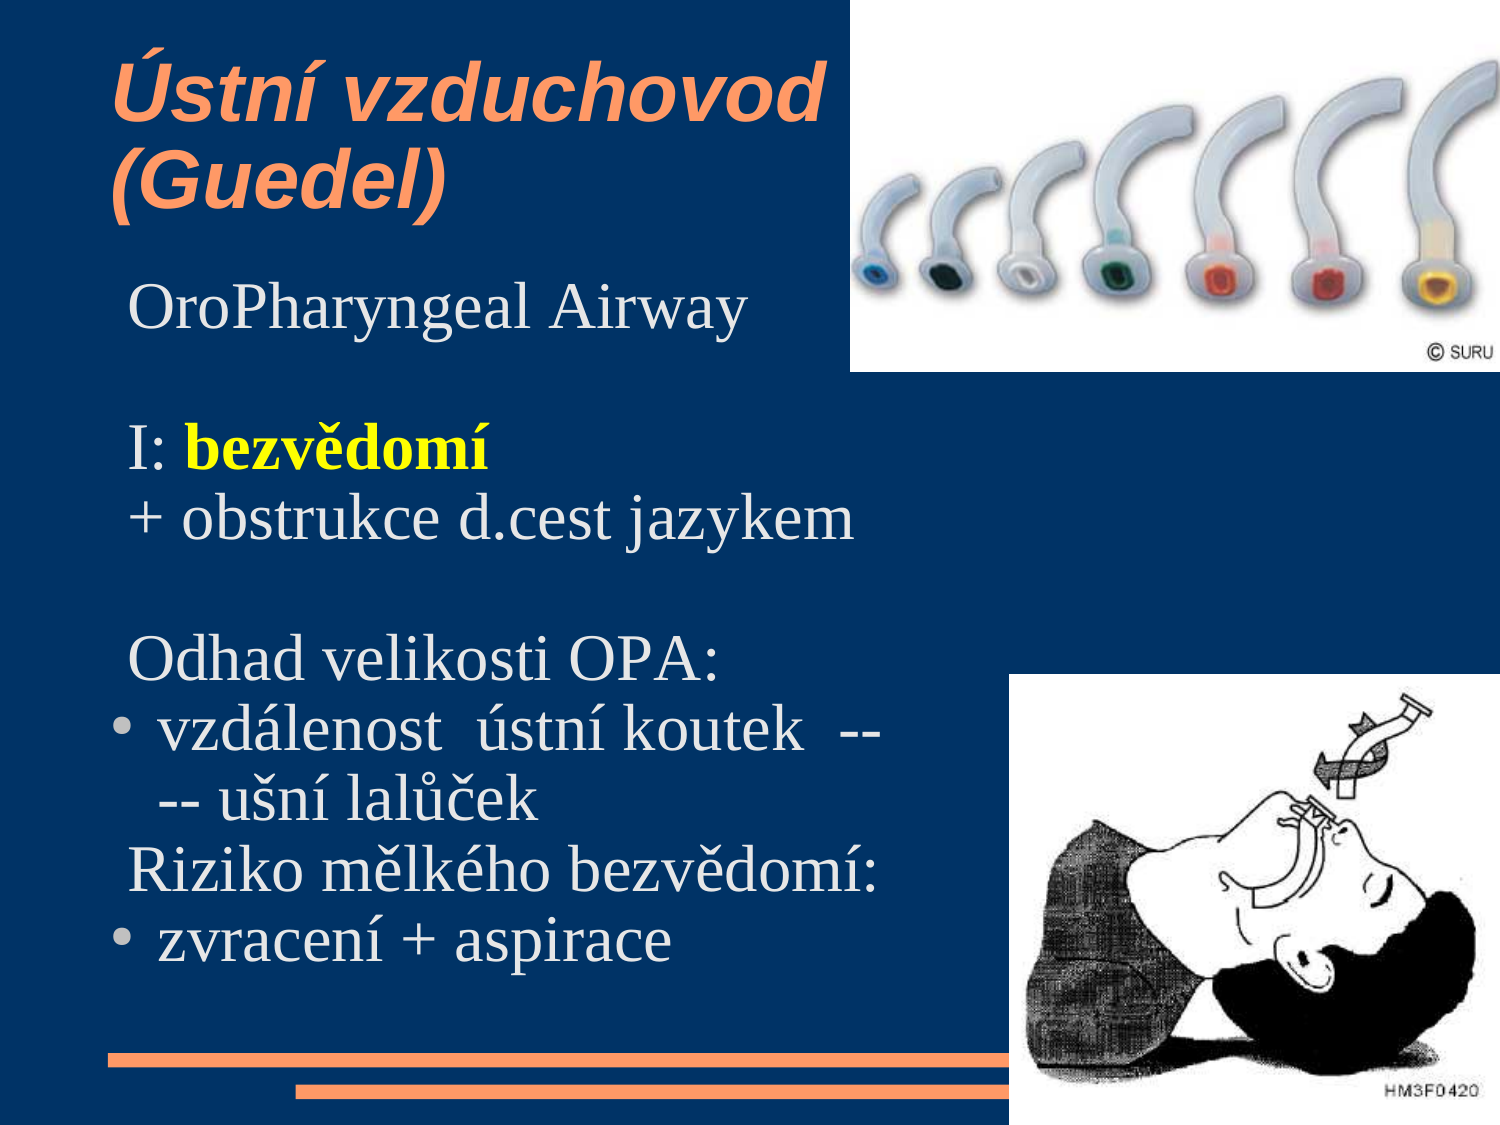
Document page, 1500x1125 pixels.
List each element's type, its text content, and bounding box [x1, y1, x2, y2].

picture [850, 0, 1500, 372]
picture [1009, 674, 1500, 1125]
title Ústní vzduchovod (Guedel) [110, 35, 1123, 236]
list OroPharyngeal Airway I: bezvědomí + obstrukce d.cest jazykem Odhad velikosti OPA: vzdálenost ústní koutek -- -- ušní lalůček Riziko mělkého bezvědomí: zvracení + aspirace [110, 268, 1329, 1069]
